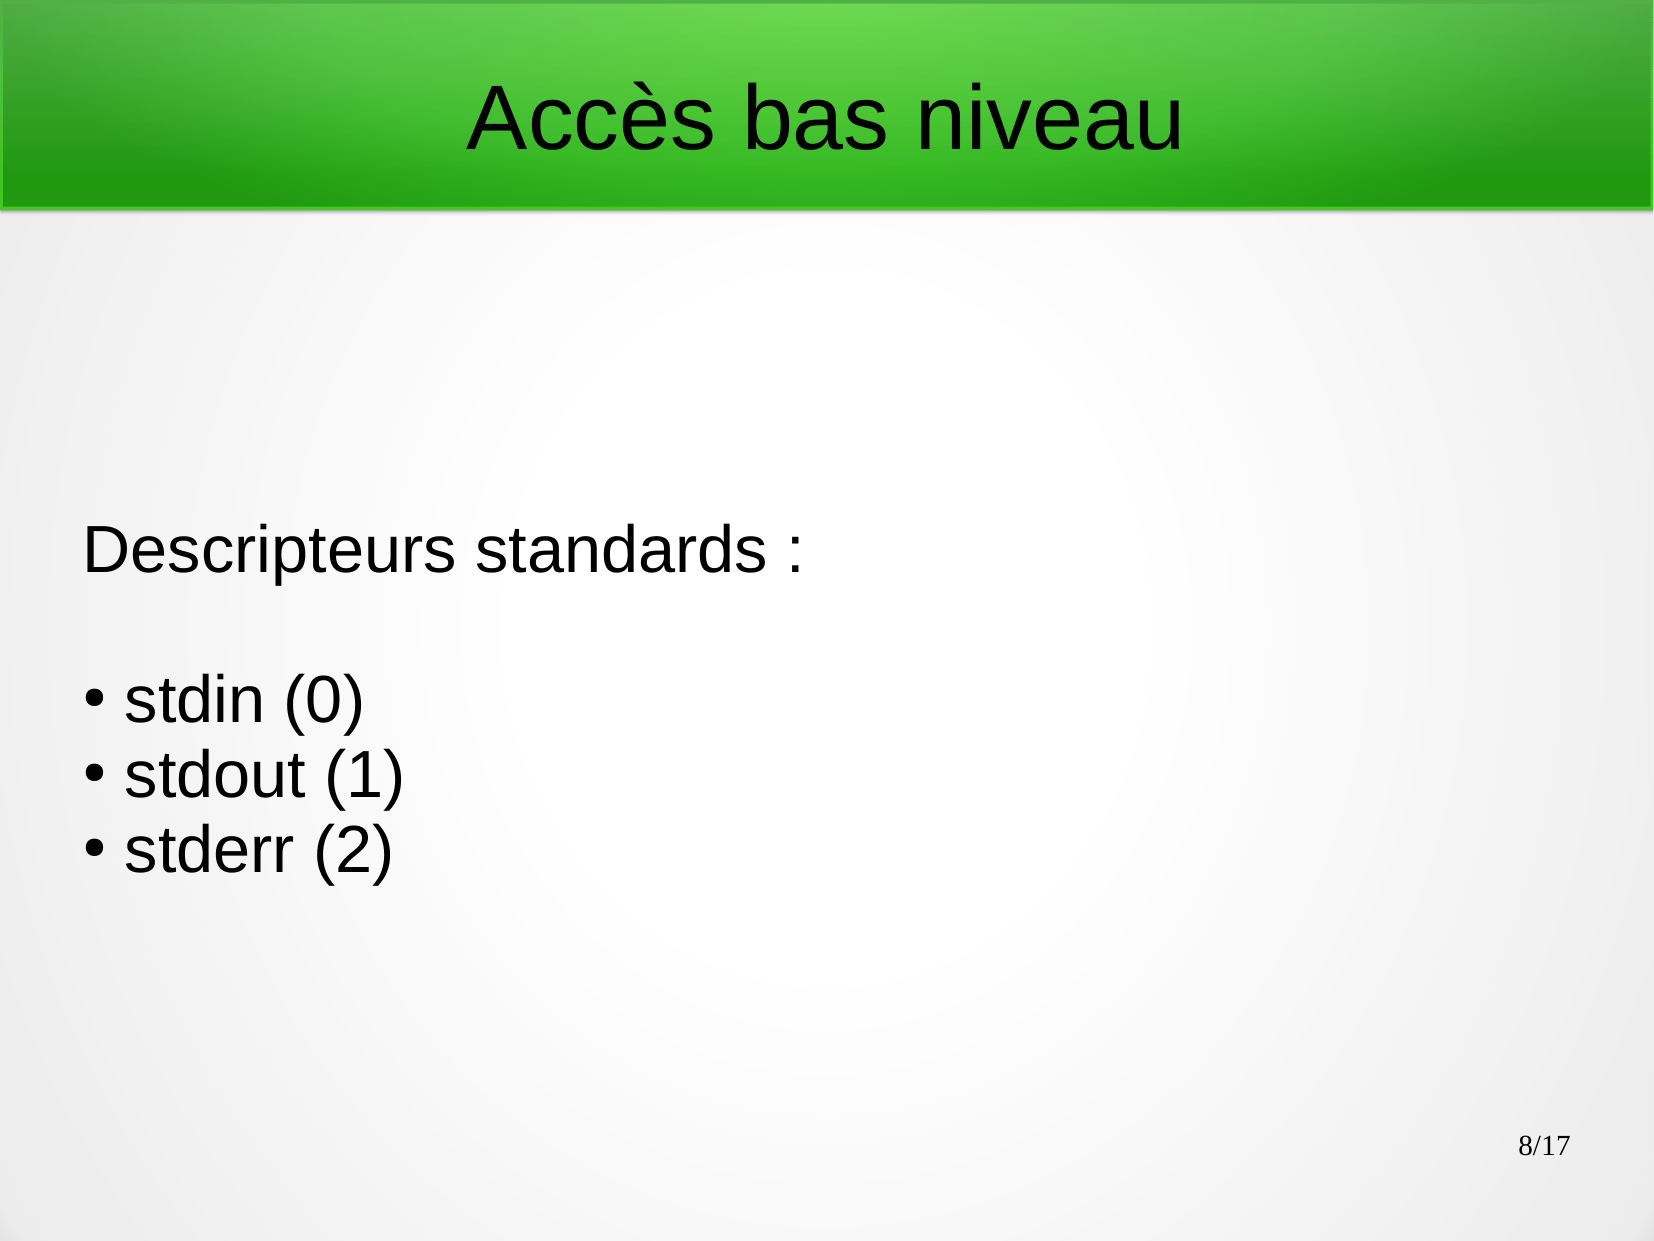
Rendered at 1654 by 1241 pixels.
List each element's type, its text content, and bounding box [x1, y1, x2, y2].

title Accès bas niveau [82, 47, 1571, 189]
subtitle Descripteurs standards : stdin (0) stdout (1) stderr (2) [82, 297, 1571, 1102]
